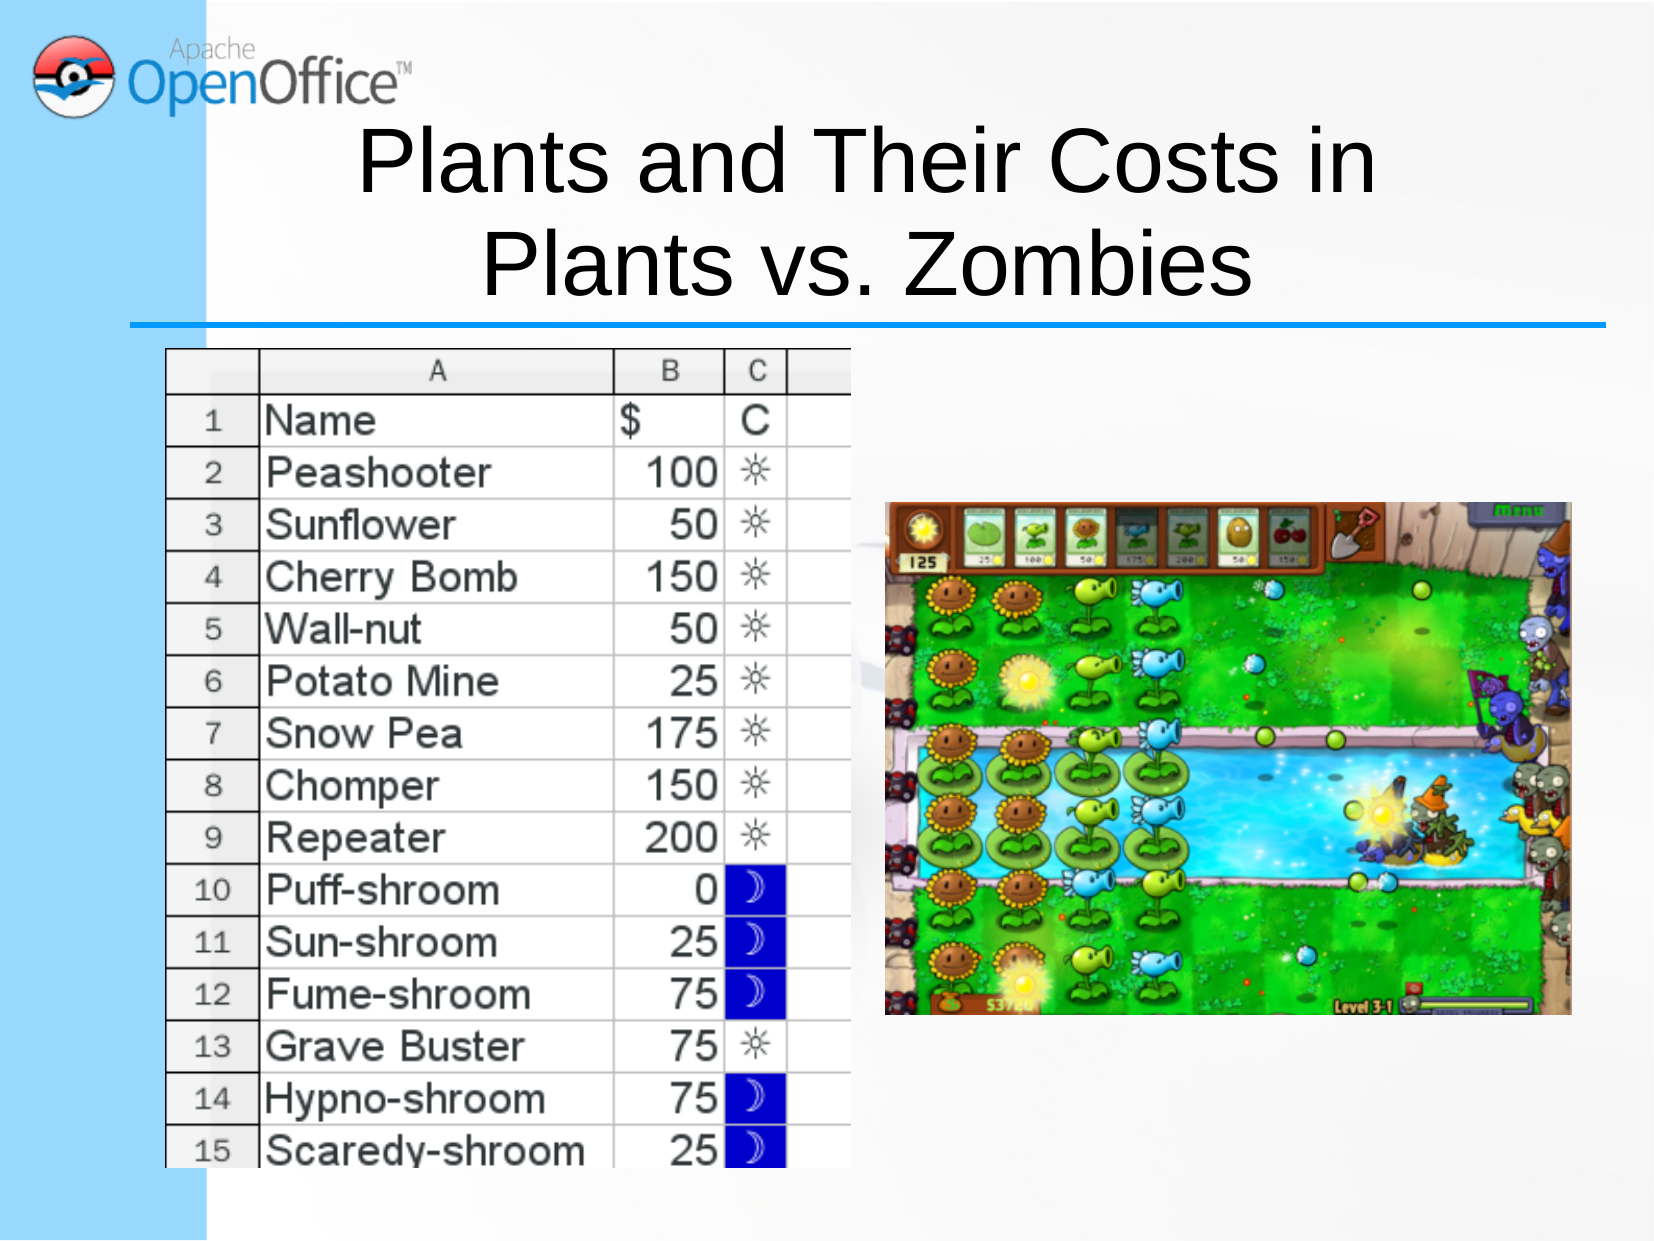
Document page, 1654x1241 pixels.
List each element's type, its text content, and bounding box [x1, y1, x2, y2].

title Plants and Their Costs in Plants vs. Zombies [165, 108, 1571, 316]
picture [31, 2, 1654, 1241]
